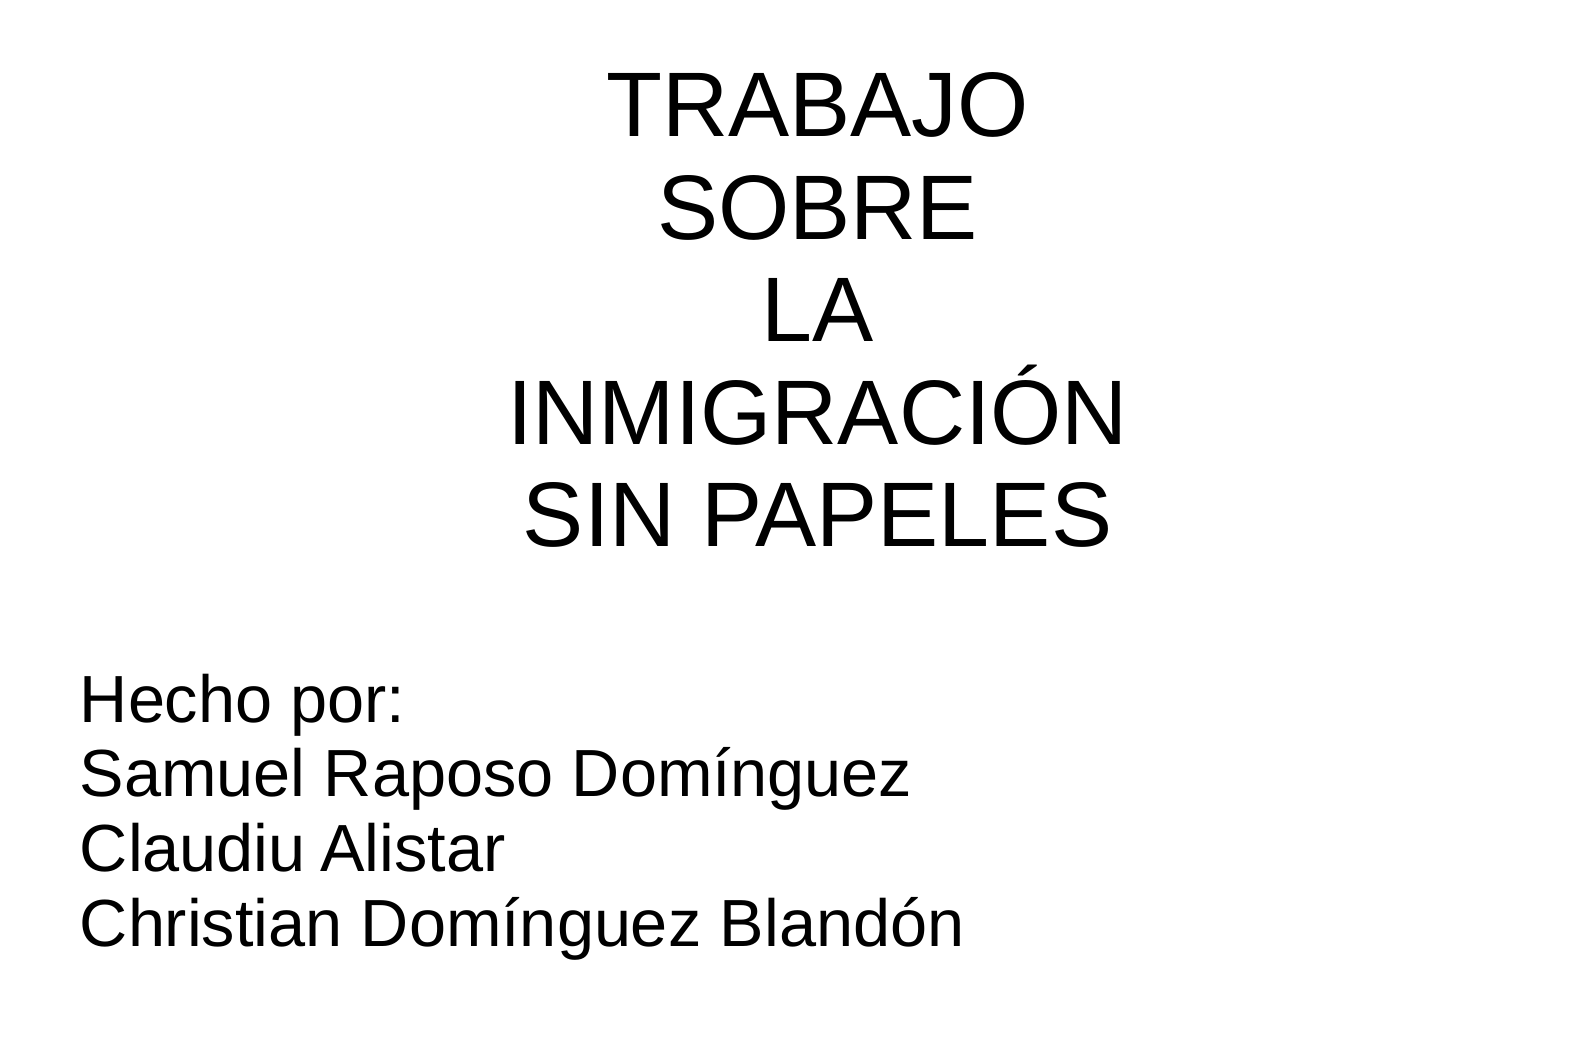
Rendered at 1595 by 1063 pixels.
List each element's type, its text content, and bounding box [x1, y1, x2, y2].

title TRABAJO SOBRE LA INMIGRACIÓN SIN PAPELES [100, 29, 1536, 591]
subtitle Hecho por: Samuel Raposo Domínguez Claudiu Alistar Christian Domínguez Blandón [79, 661, 1515, 961]
